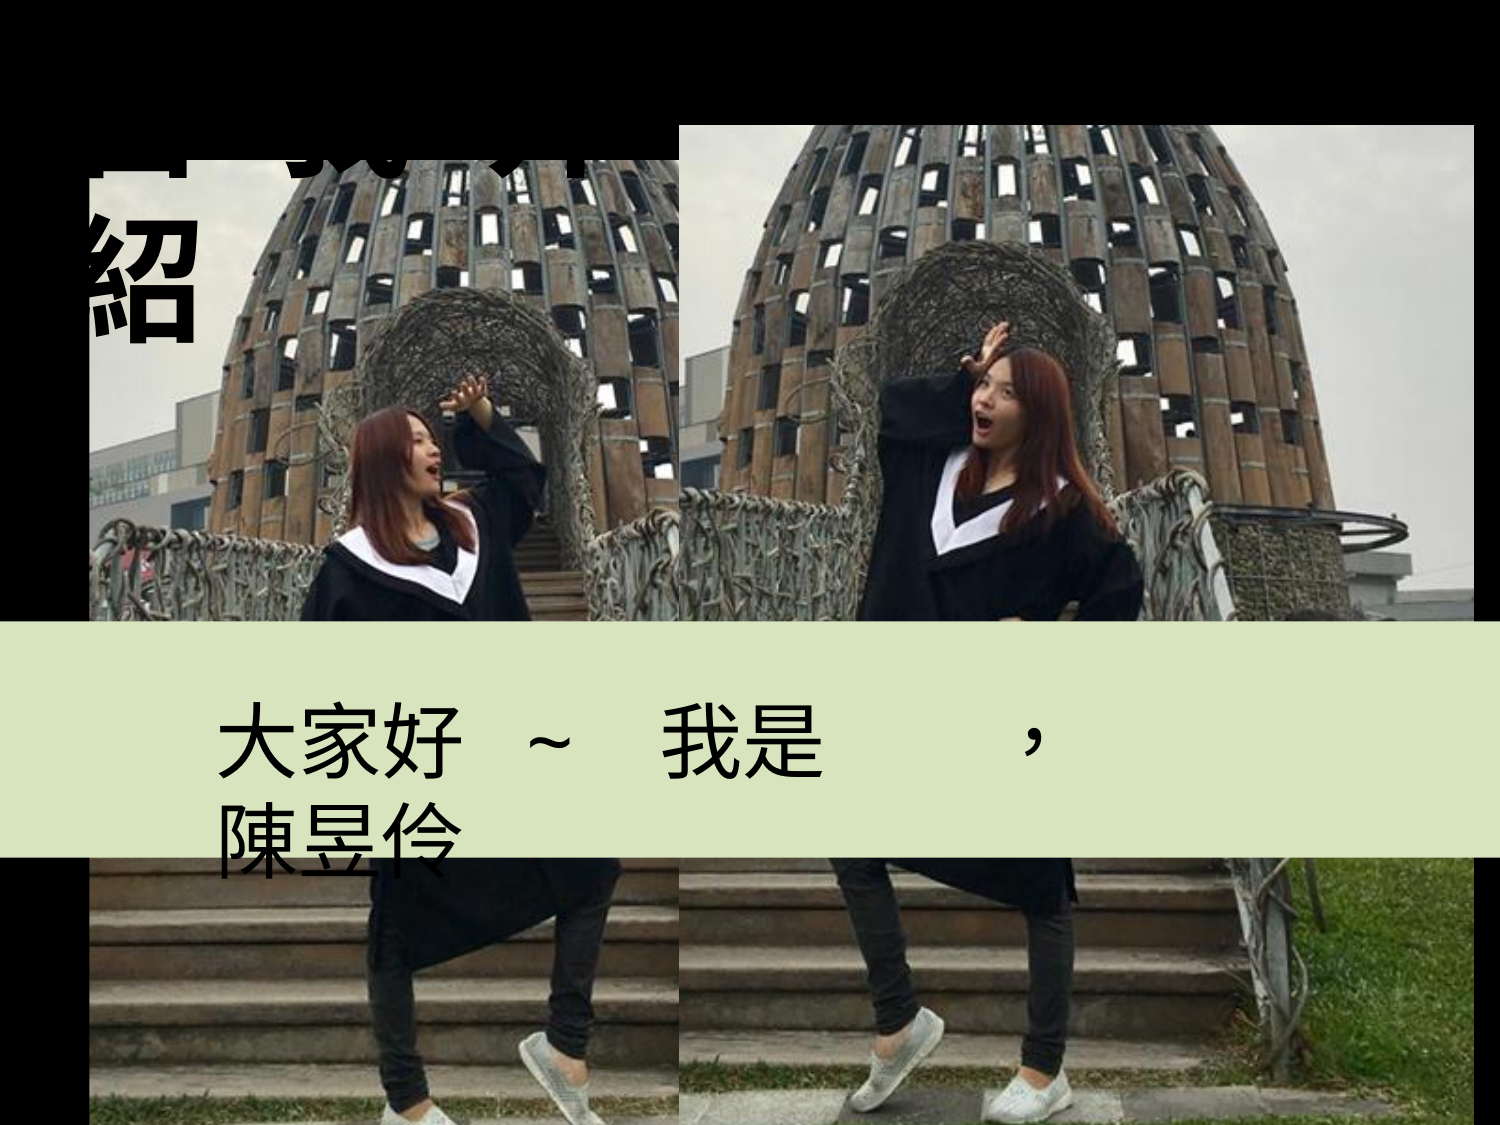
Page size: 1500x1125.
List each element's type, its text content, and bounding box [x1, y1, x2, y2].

picture [89, 858, 1474, 1125]
text_box [0, 621, 1500, 858]
text_box 大家好 ~ 我是 ， 陳昱伶 [200, 681, 1341, 897]
text_box 自 我 介 紹 [53, 21, 739, 367]
picture [89, 125, 1474, 621]
